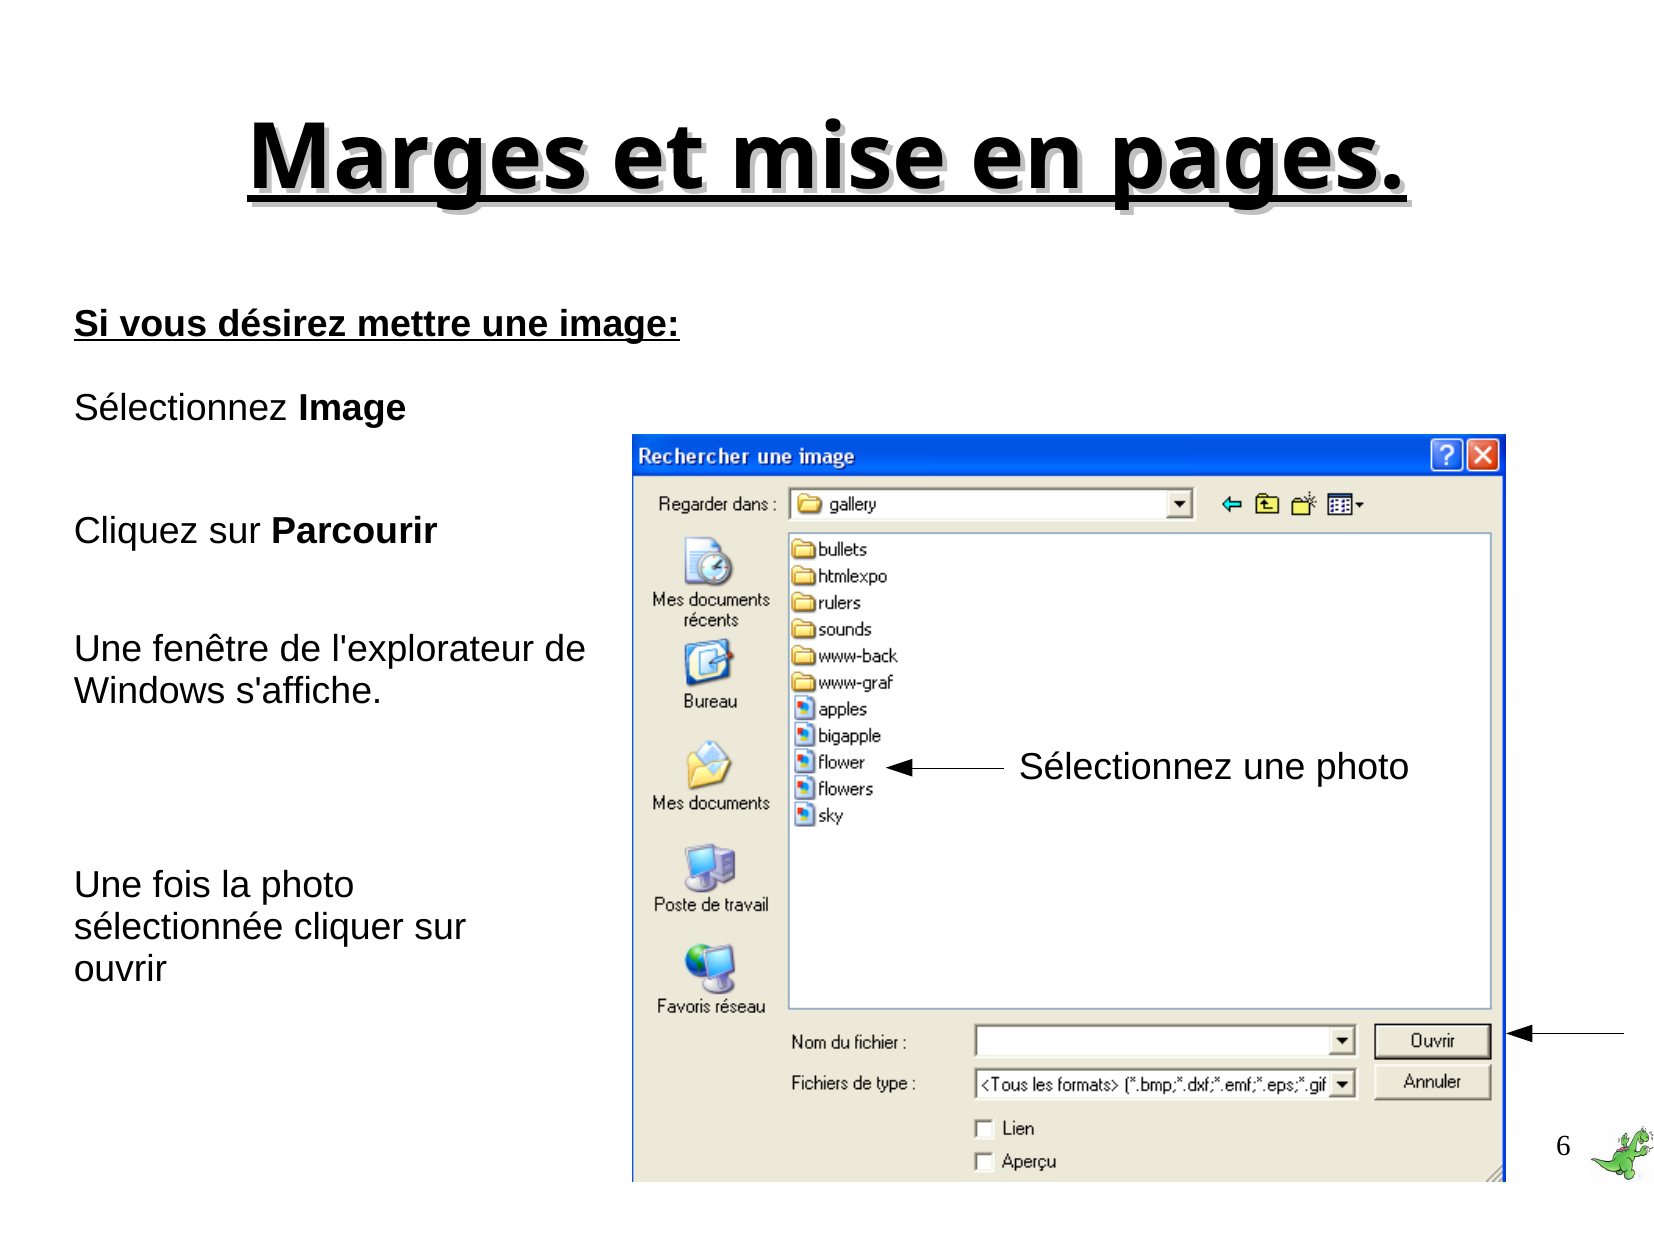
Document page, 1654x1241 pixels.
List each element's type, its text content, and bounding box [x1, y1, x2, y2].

text_box Si vous désirez mettre une image: Sélectionnez Image [59, 295, 1506, 440]
text_box Cliquez sur Parcourir [59, 501, 473, 561]
text_box Une fenêtre de l'explorateur de Windows s'affiche. [59, 620, 632, 719]
picture [1590, 1124, 1654, 1182]
picture [632, 434, 1506, 1182]
text_box Une fois la photo sélectionnée cliquer sur ouvrir [59, 856, 502, 998]
text_box Sélectionnez une photo [1003, 738, 1447, 827]
title Marges et mise en pages. [82, 49, 1571, 257]
